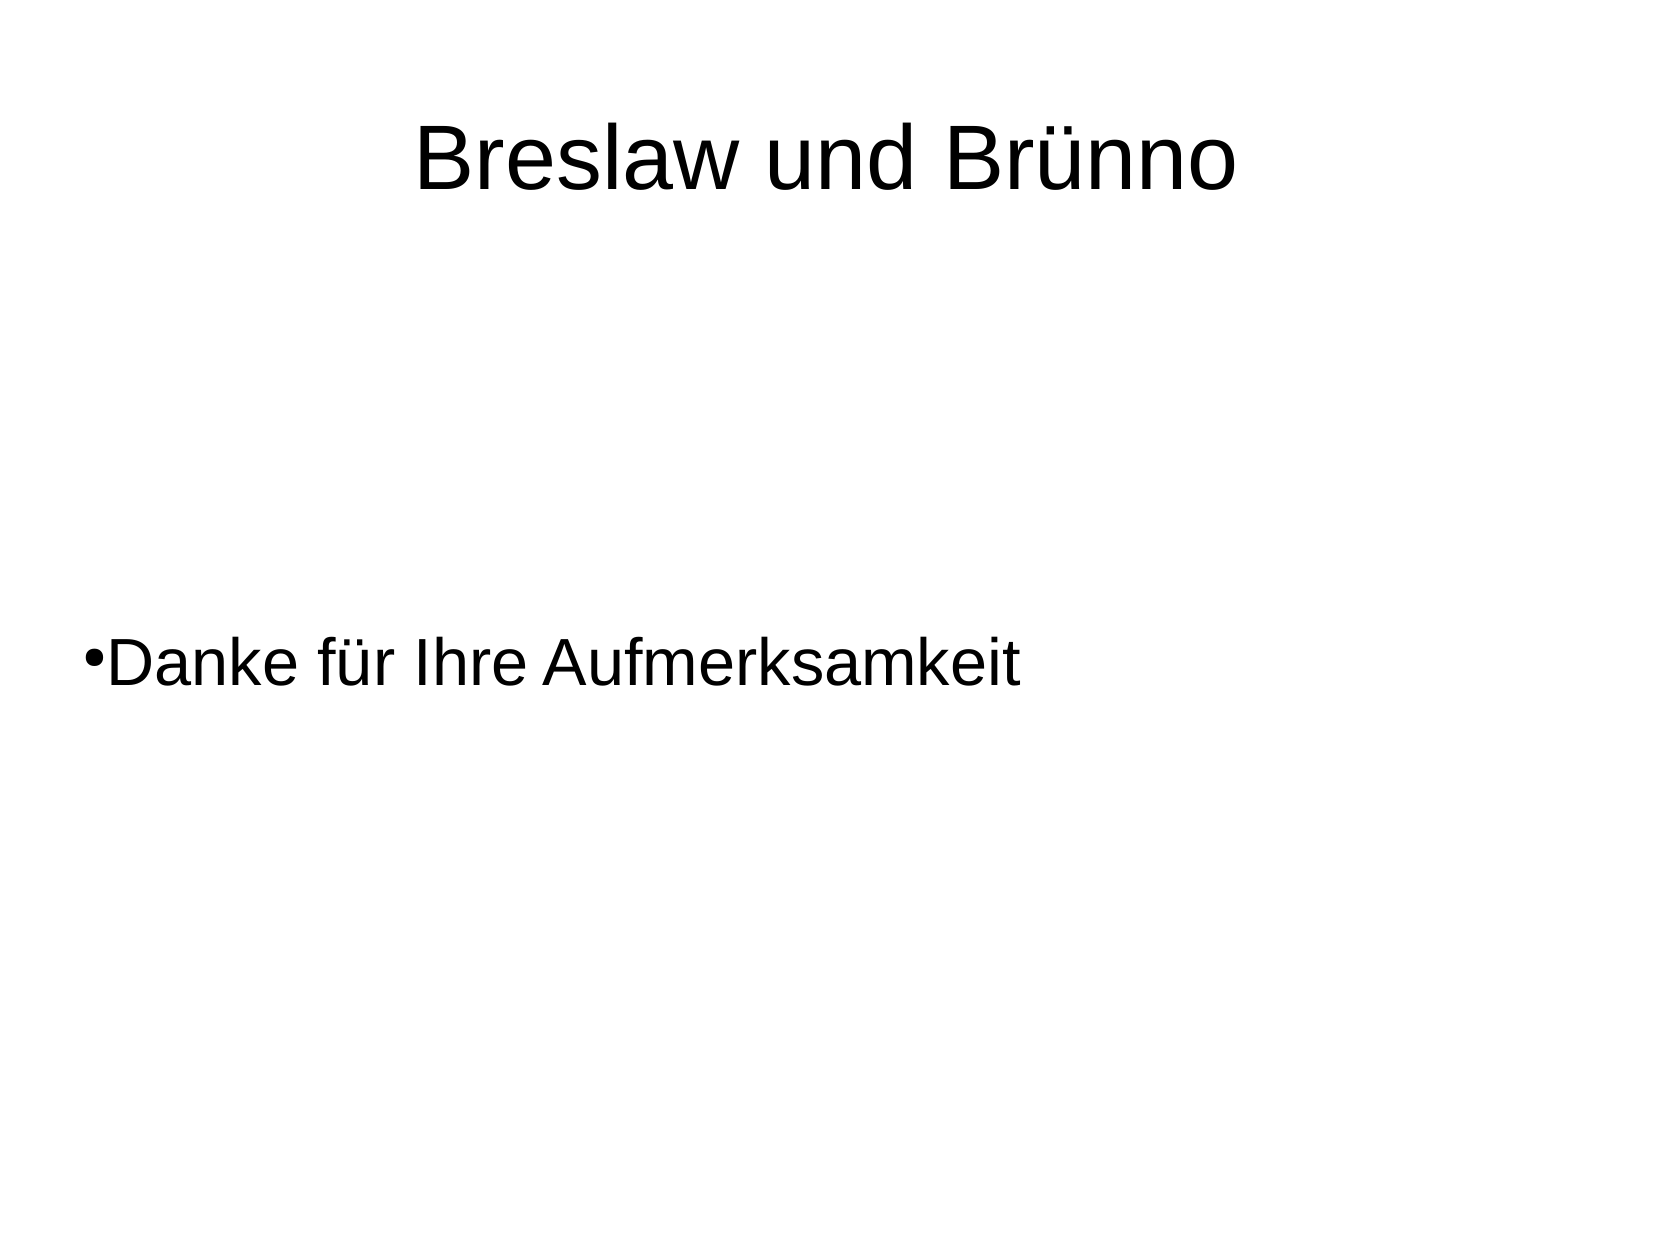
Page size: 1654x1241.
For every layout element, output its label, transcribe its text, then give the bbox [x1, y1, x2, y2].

title Breslaw und Brünno [82, 49, 1571, 257]
list Danke für Ihre Aufmerksamkeit [82, 290, 1571, 1010]
